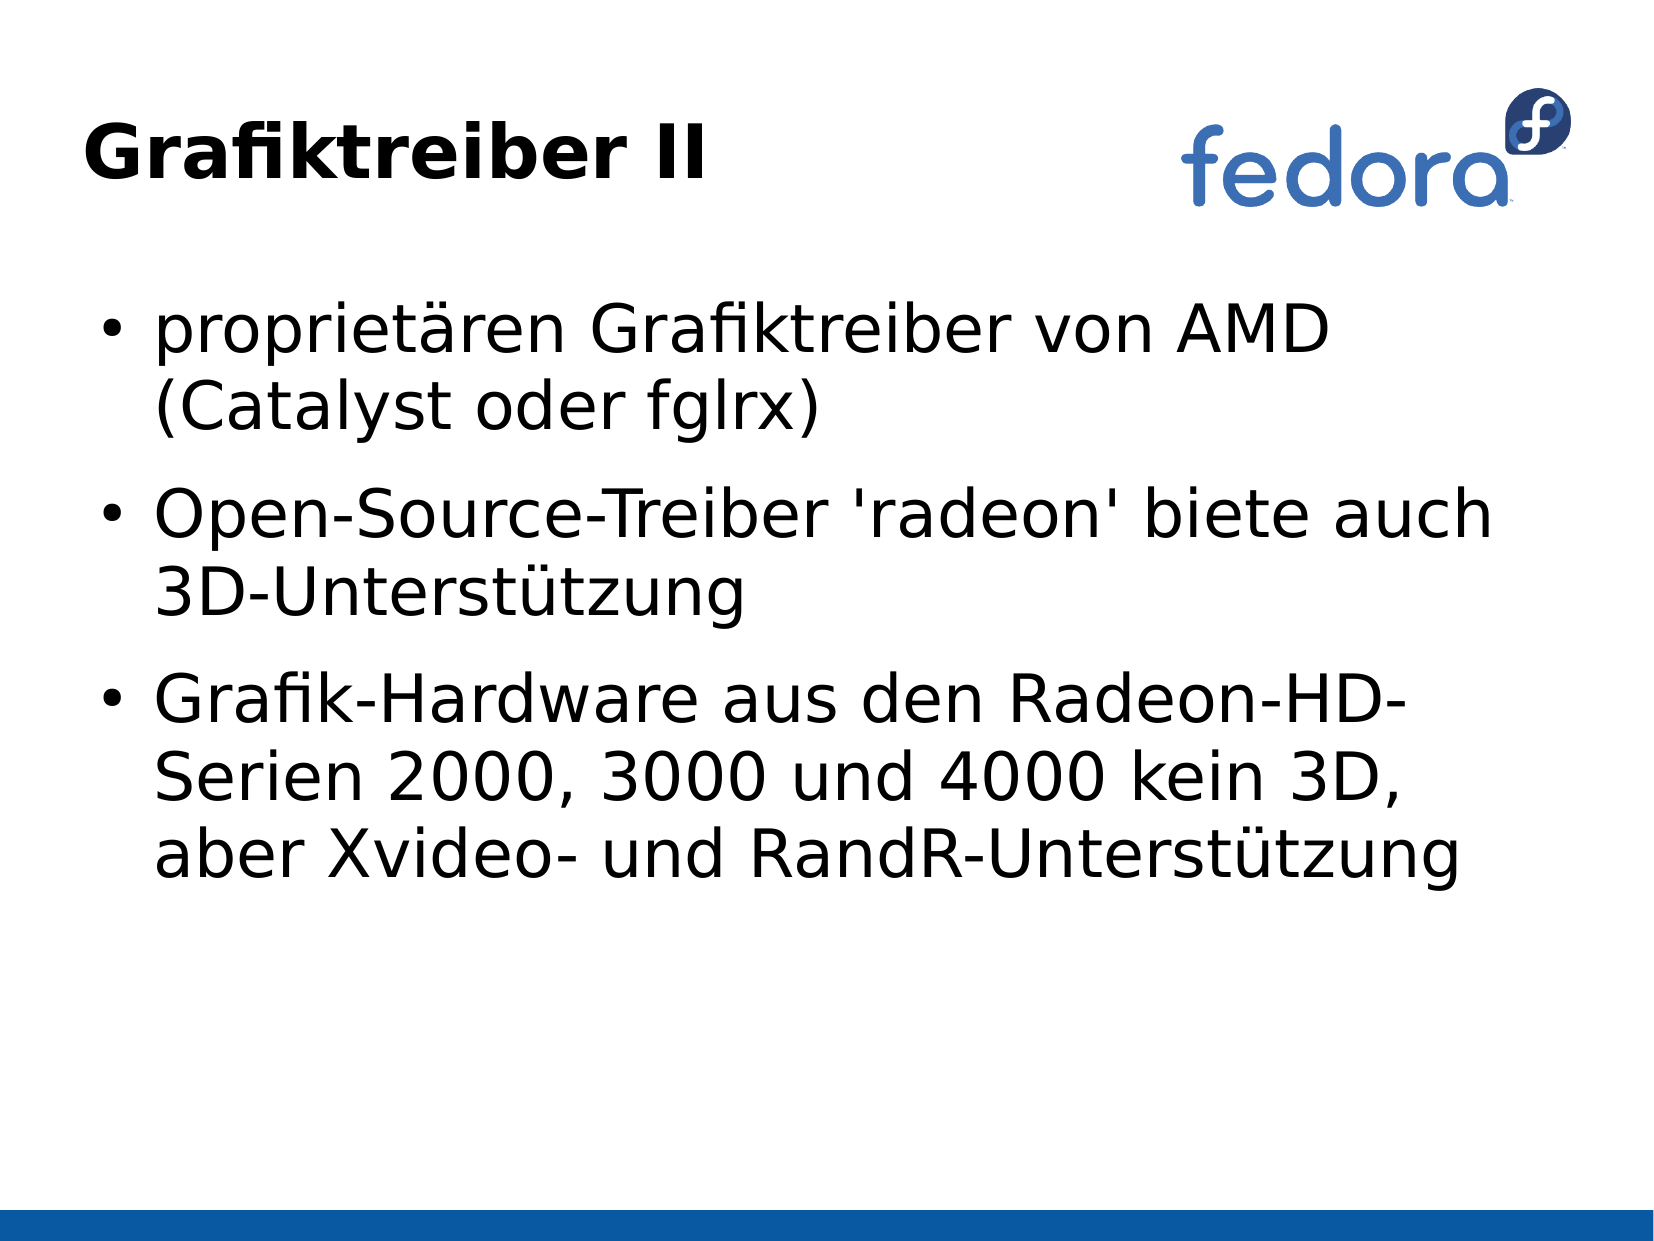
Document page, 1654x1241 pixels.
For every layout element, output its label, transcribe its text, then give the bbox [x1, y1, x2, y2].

title Grafiktreiber II [82, 49, 1182, 257]
picture [0, 1210, 1654, 1241]
picture [1182, 88, 1571, 207]
list proprietären Grafiktreiber von AMD (Catalyst oder fglrx) Open-Source-Treiber 'radeon' biete auch 3D-Unterstützung Grafik-Hardware aus den Radeon-HD-Serien 2000, 3000 und 4000 kein 3D, aber Xvideo- und RandR-Unterstützung [82, 290, 1571, 1094]
